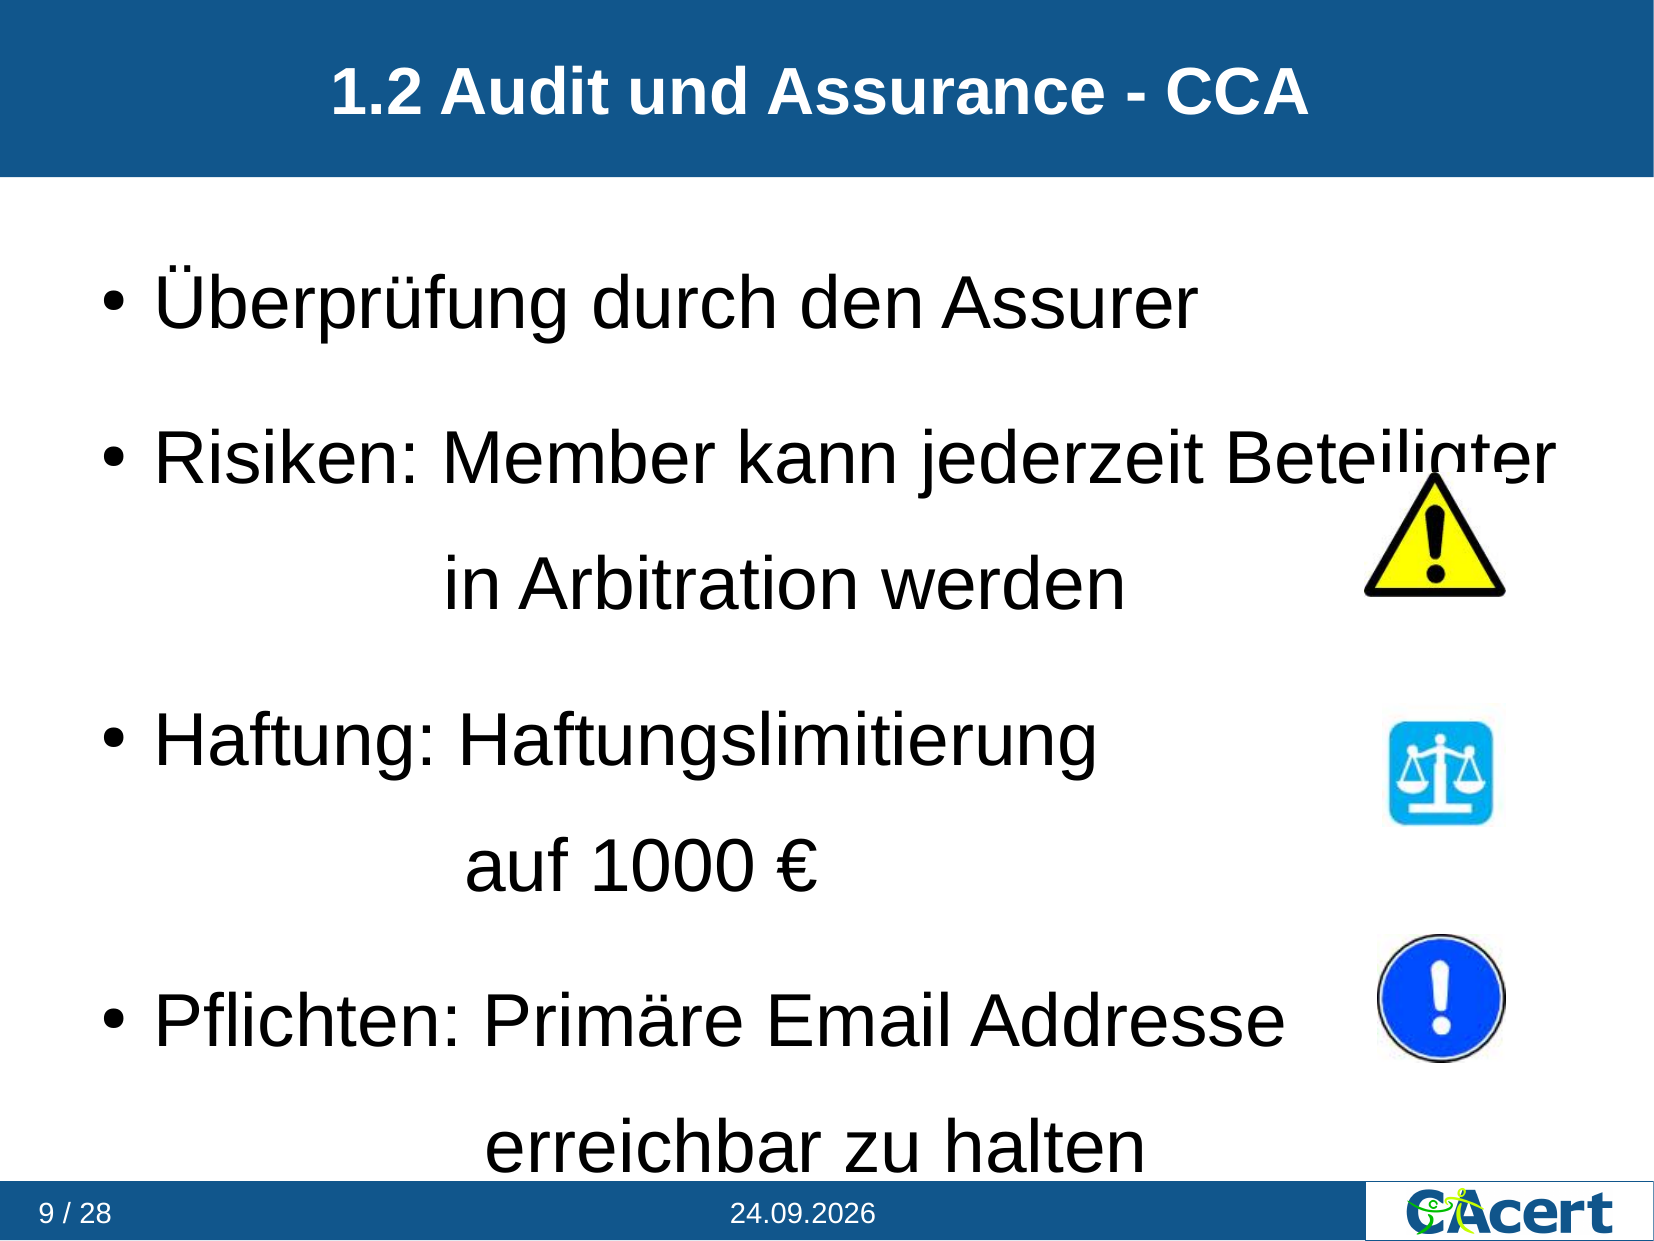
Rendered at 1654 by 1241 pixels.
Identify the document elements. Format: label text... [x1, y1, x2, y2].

title 1.2 Audit und Assurance - CCA [76, 17, 1565, 166]
picture [1382, 703, 1506, 827]
picture [1406, 1187, 1613, 1235]
picture [1377, 934, 1506, 1063]
list Überprüfung durch den Assurer Risiken: Member kann jederzeit Beteiligter in Arbitration werden Haftung: Haftungslimitierung auf 1000 € Pflichten: Primäre Email Addresse erreichbar zu halten [82, 218, 1571, 1147]
picture [1364, 472, 1506, 597]
